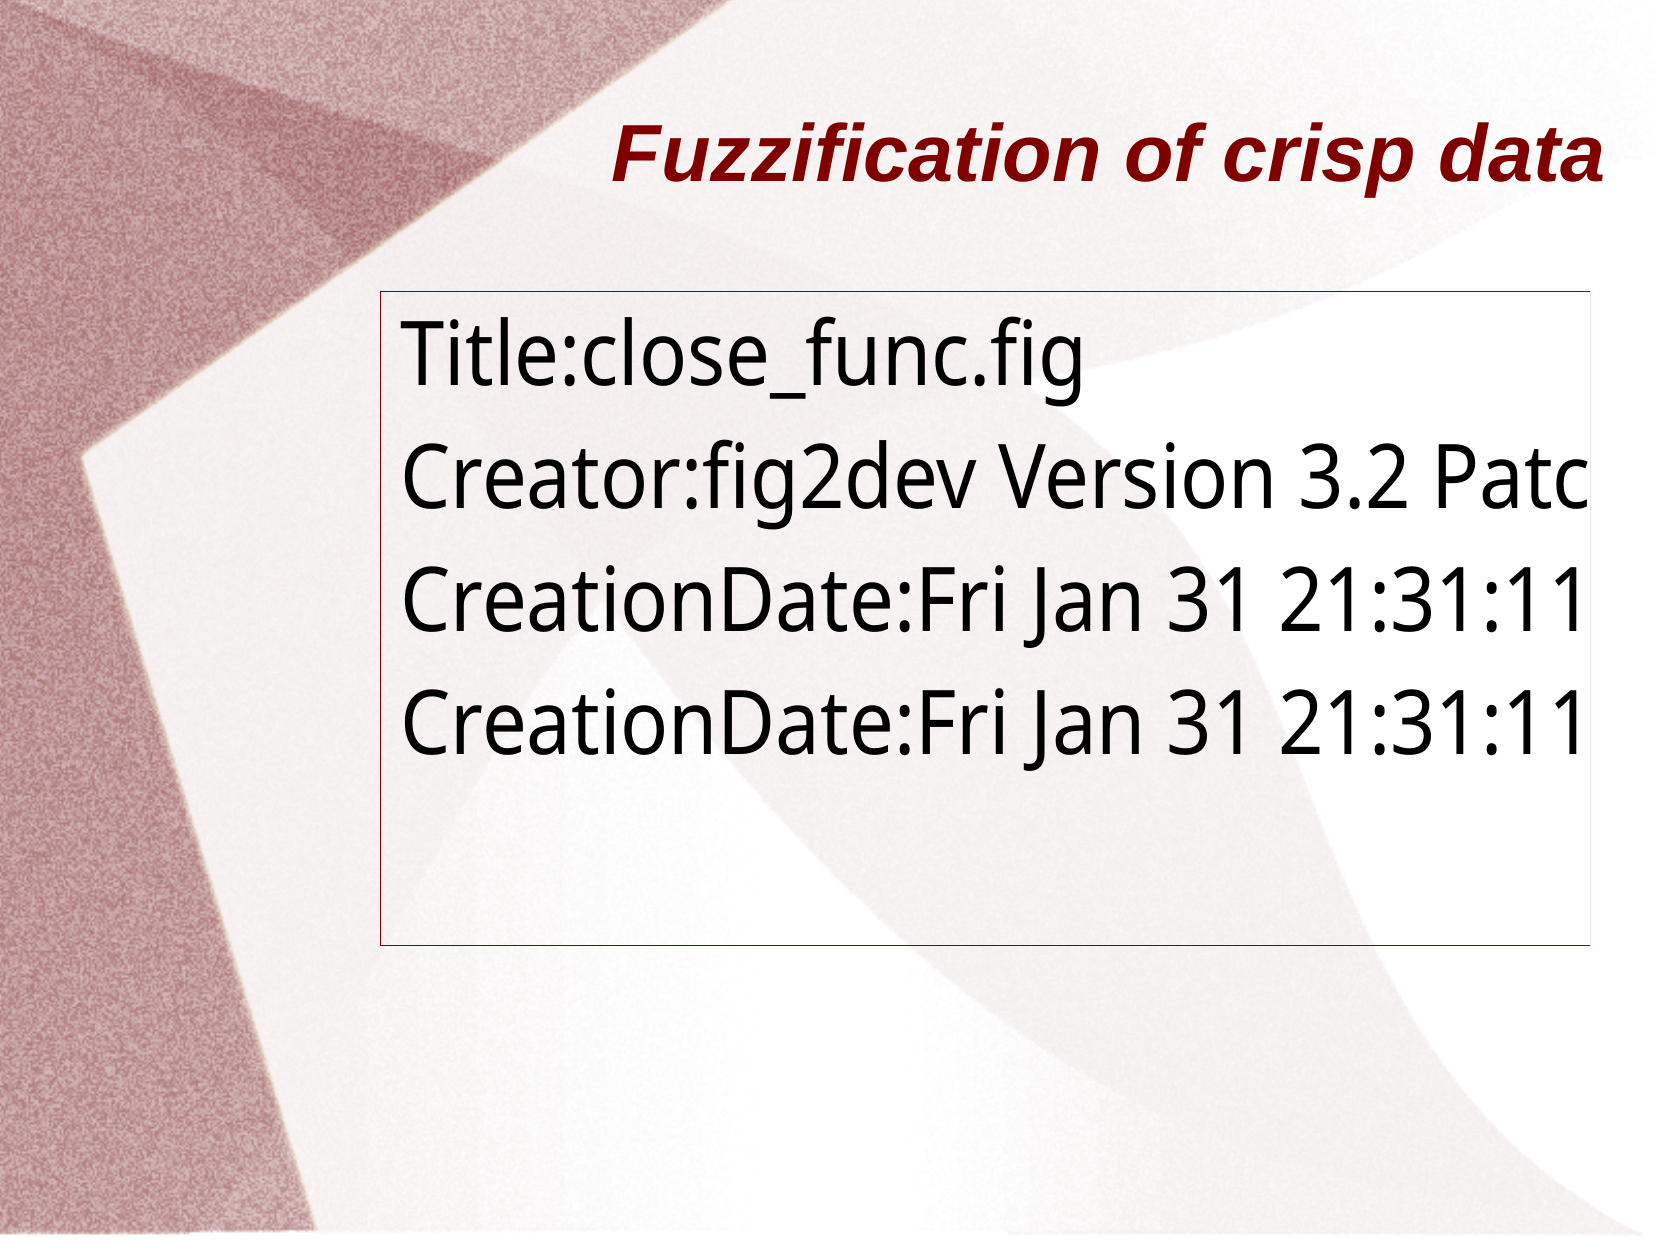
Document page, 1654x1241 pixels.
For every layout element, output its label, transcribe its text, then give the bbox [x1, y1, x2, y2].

picture [0, 0, 1654, 1241]
title Fuzzification of crisp data [596, 49, 1607, 257]
